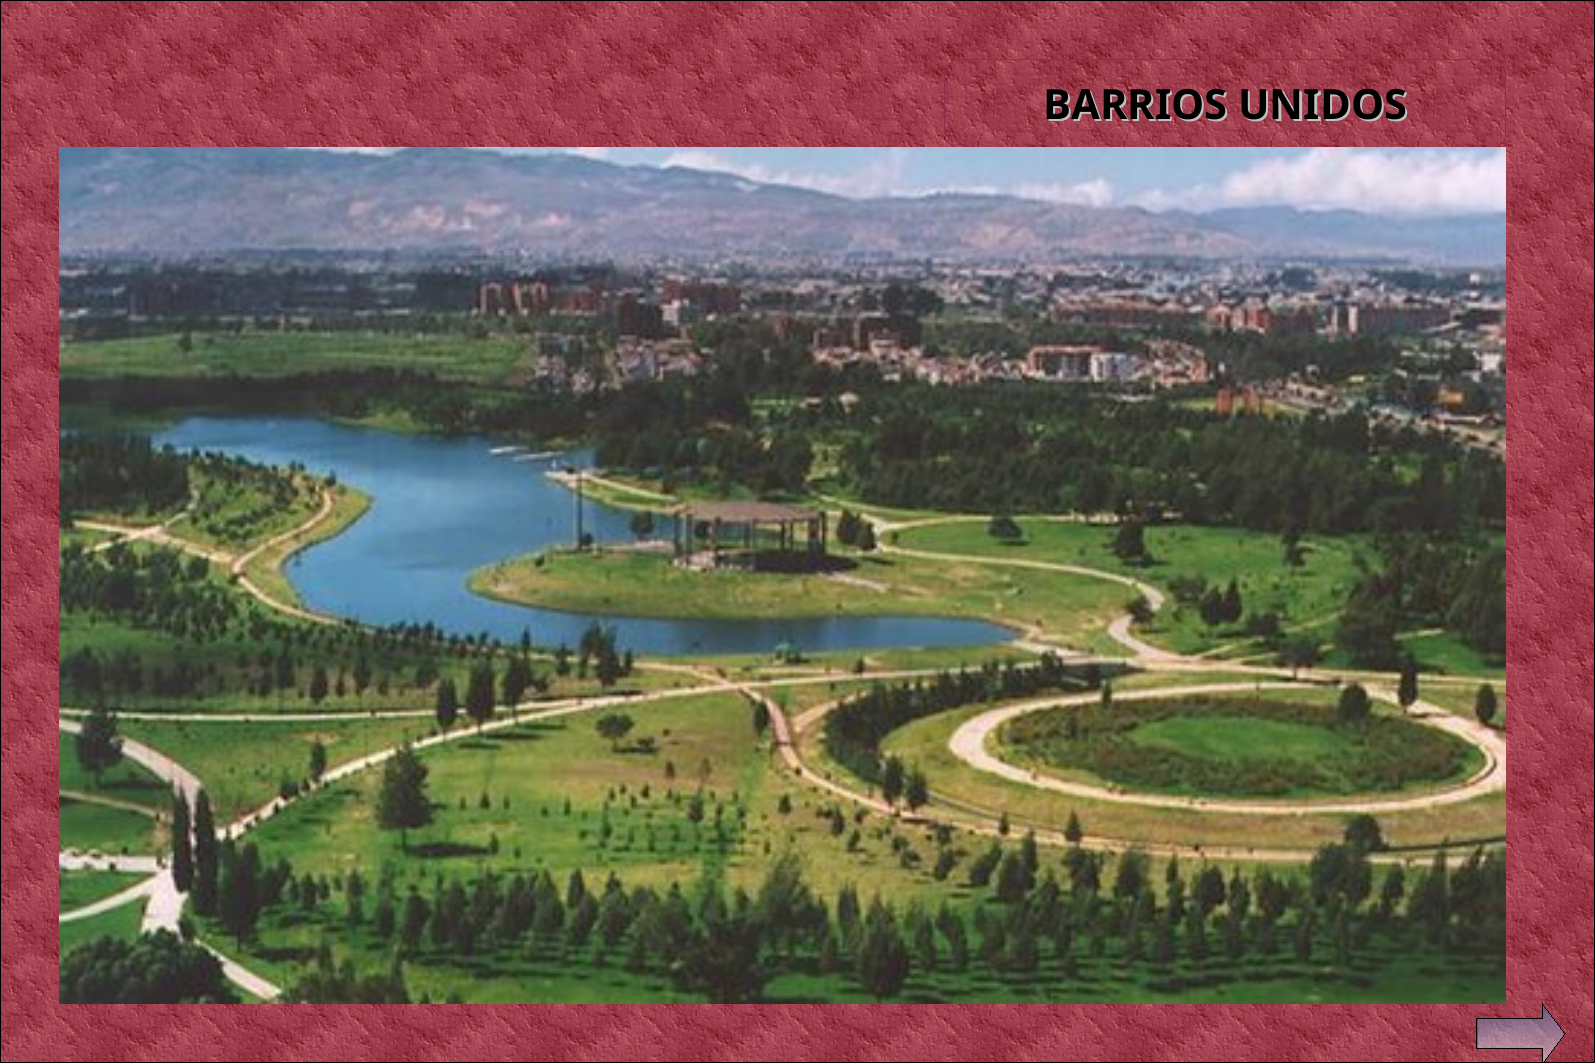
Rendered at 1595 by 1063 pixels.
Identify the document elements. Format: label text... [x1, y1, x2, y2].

text_box BARRIOS UNIDOS [944, 59, 1506, 147]
picture [59, 147, 1506, 1004]
text_box [1476, 1003, 1566, 1063]
